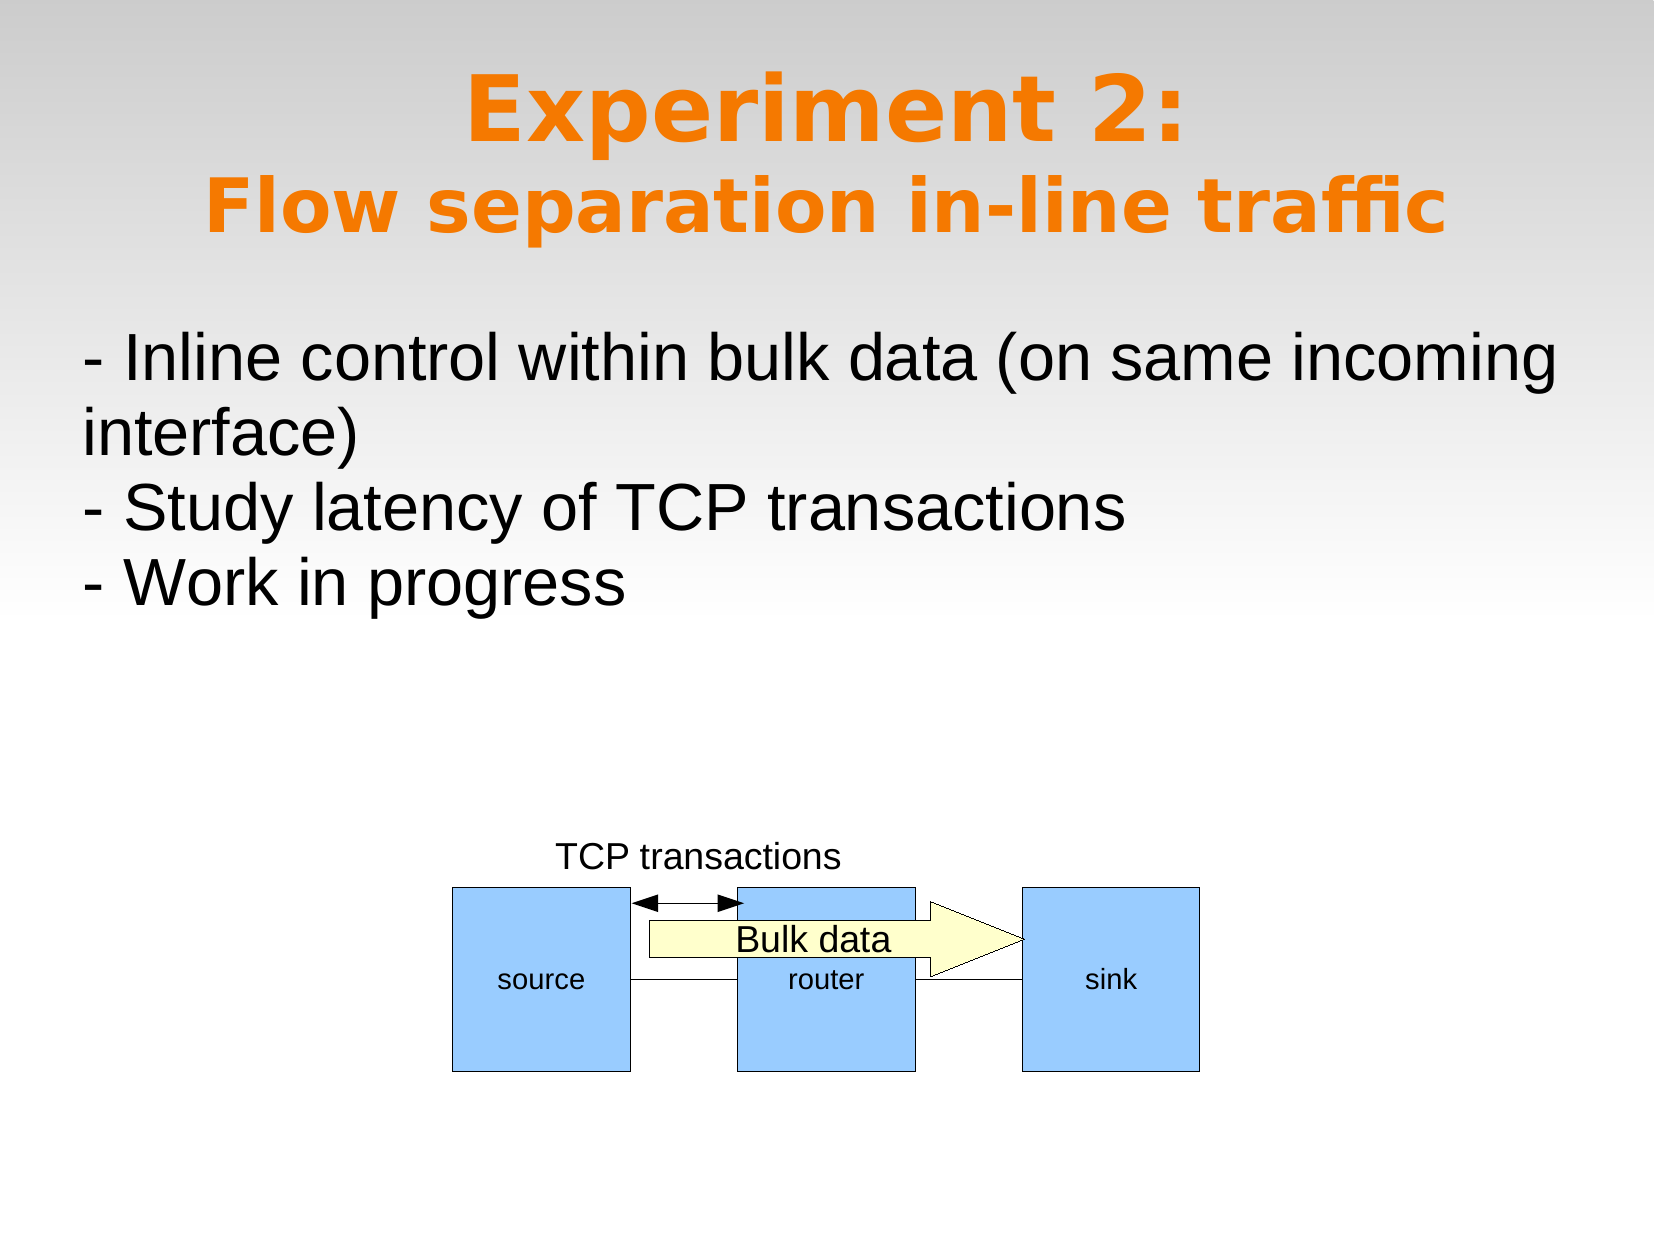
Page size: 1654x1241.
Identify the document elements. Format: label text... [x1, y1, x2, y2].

text_box - Inline control within bulk data (on same incoming interface) - Study latency of TCP transactions - Work in progress [82, 296, 1651, 644]
title Experiment 2: Flow separation in-line traffic [82, 49, 1571, 257]
text_box router [737, 887, 916, 920]
text_box sink [1022, 887, 1200, 1072]
text_box TCP transactions [525, 828, 872, 890]
text_box router [737, 958, 916, 1072]
text_box source [452, 887, 631, 1072]
text_box Bulk data [649, 901, 1025, 977]
